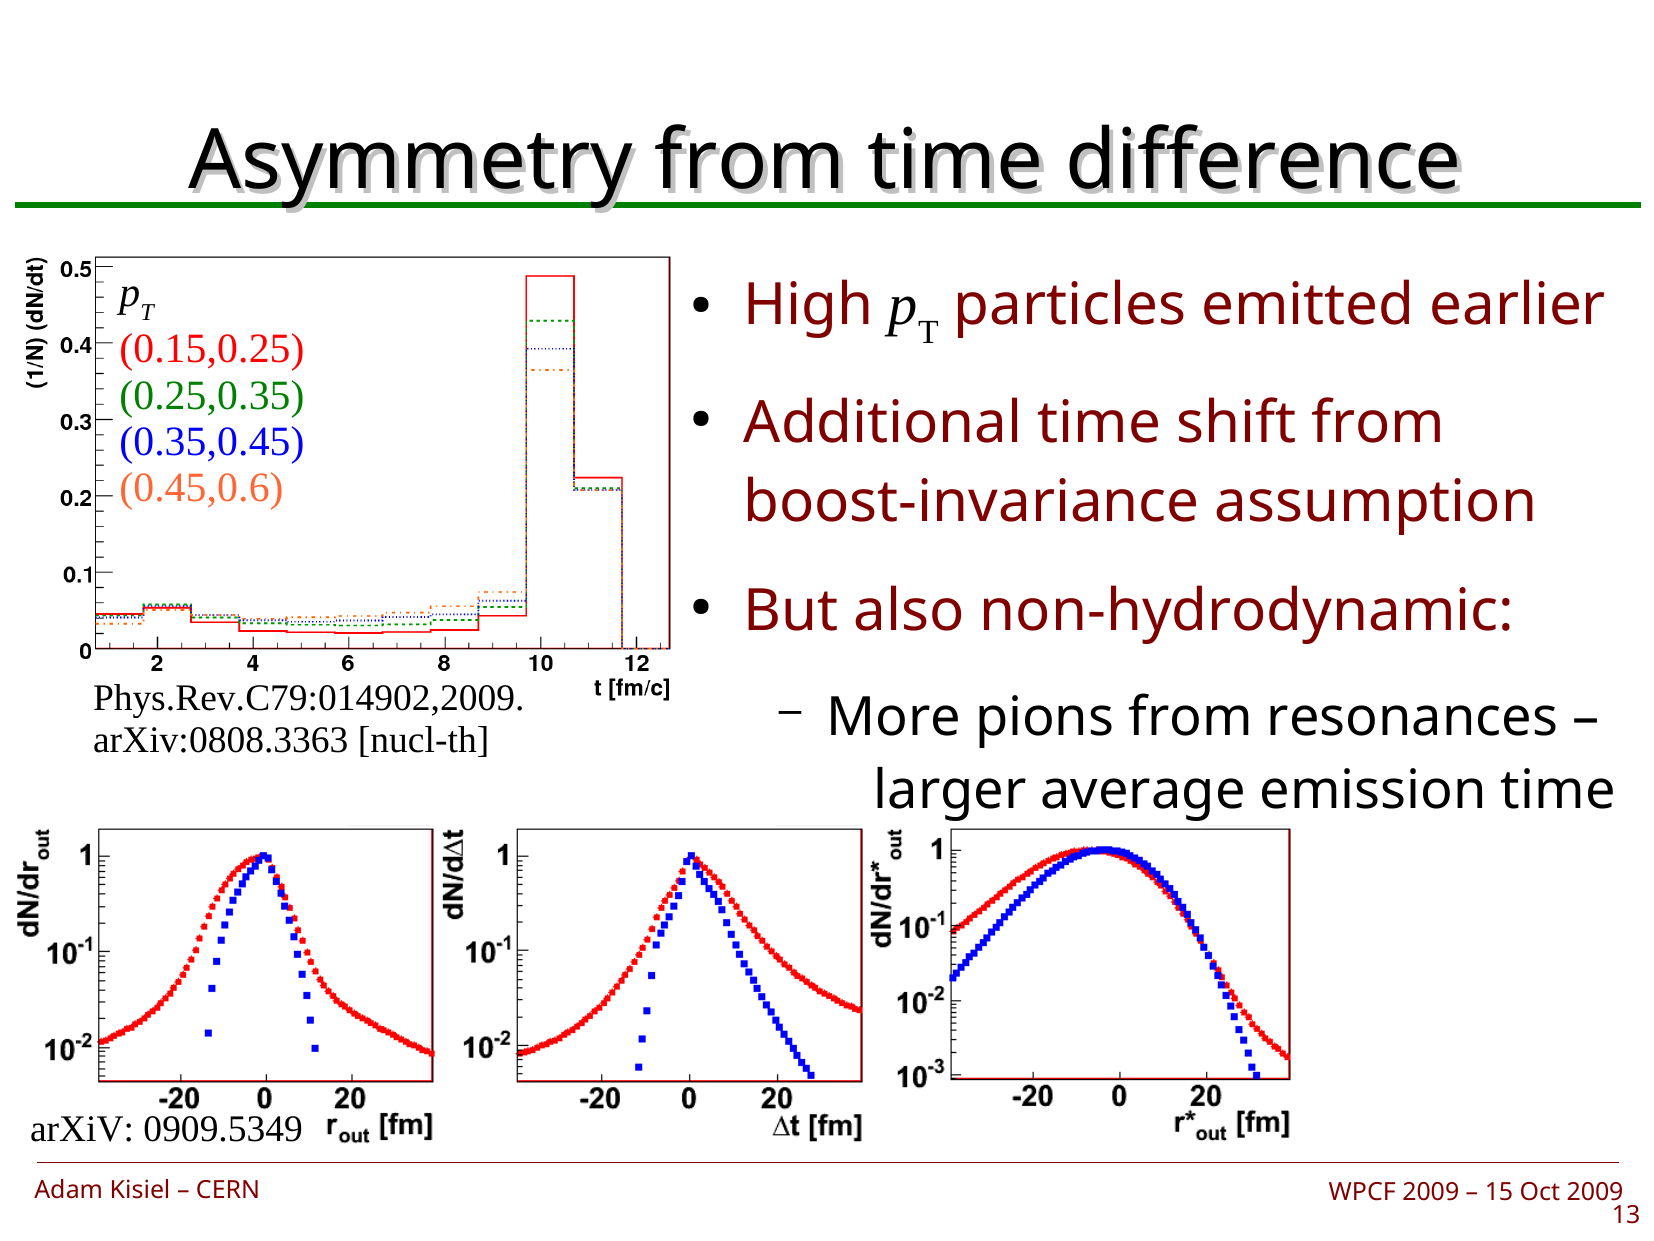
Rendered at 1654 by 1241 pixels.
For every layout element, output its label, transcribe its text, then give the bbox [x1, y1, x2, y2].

text_box Phys.Rev.C79:014902,2009. arXiv:0808.3363 [nucl-th] [93, 677, 526, 761]
picture [15, 248, 683, 703]
text_box arXiV: 0909.5349 [30, 1107, 304, 1150]
title Asymmetry from time difference [119, 52, 1532, 261]
list High pT particles emitted earlier Additional time shift from boost-invariance assumption But also non-hydrodynamic: More pions from resonances – larger average emission time [672, 262, 1634, 778]
picture [15, 824, 1300, 1146]
text_box pT (0.15,0.25) (0.25,0.35) (0.35,0.45) (0.45,0.6) [119, 269, 306, 511]
